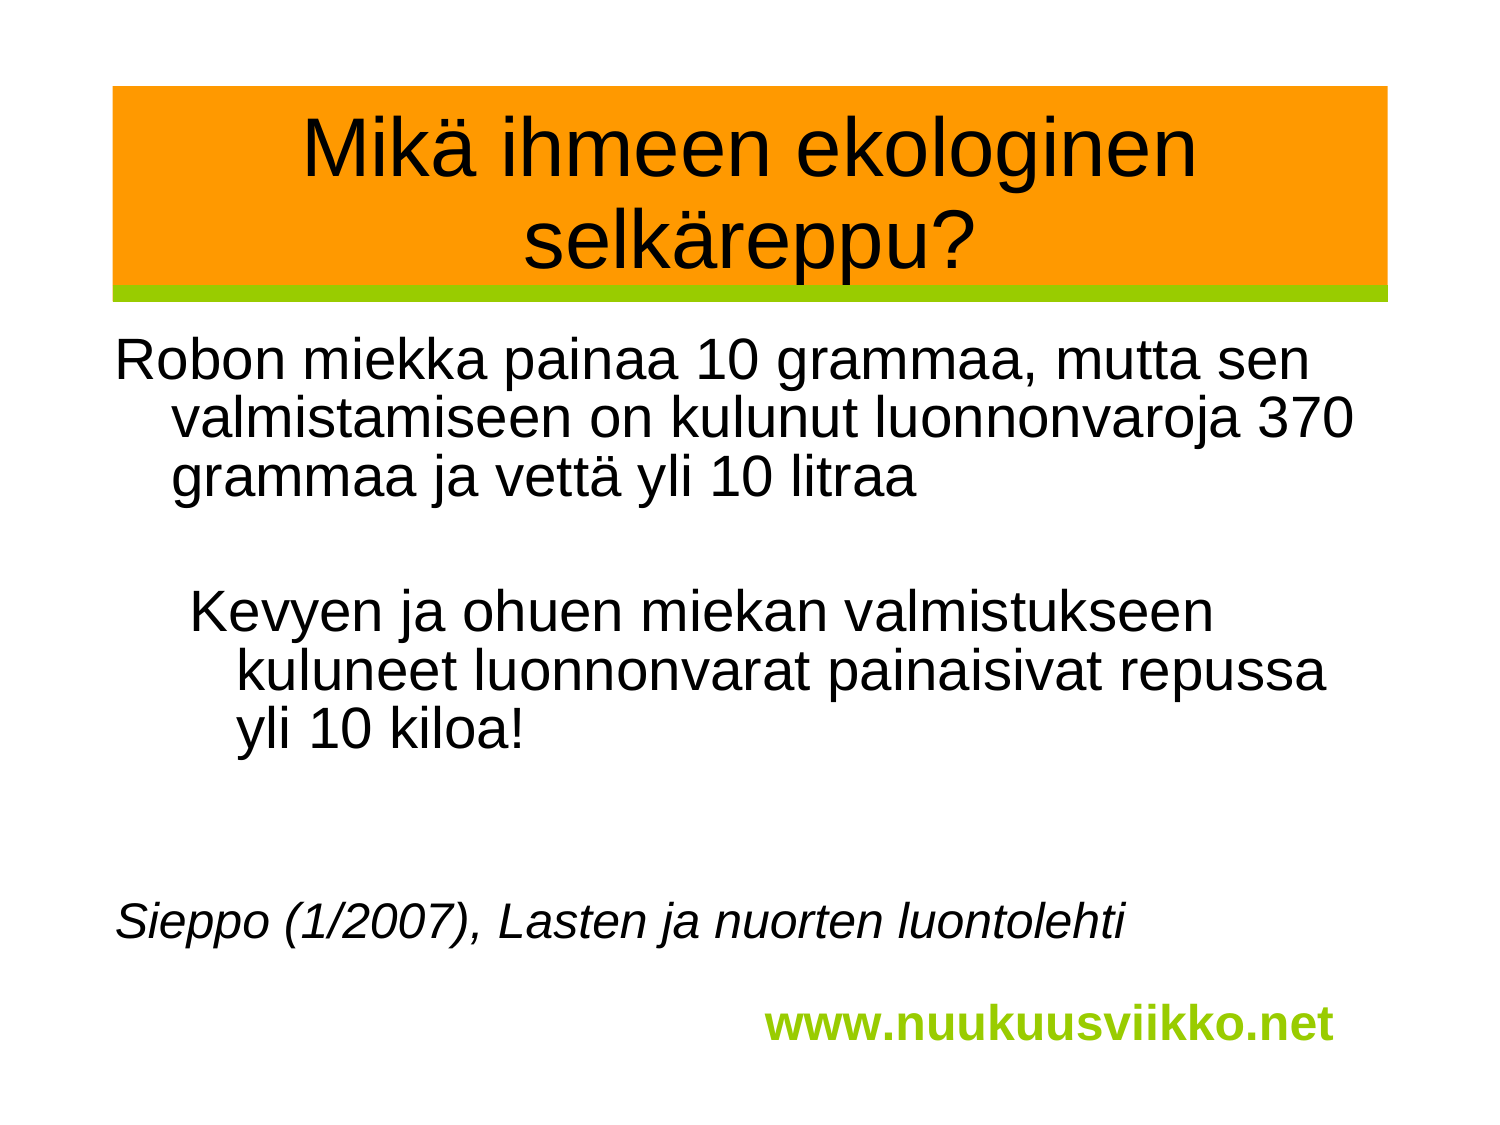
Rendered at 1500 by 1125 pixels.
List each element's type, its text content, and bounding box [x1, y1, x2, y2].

list Robon miekka painaa 10 grammaa, mutta sen valmistamiseen on kulunut luonnonvaroja 370 grammaa ja vettä yli 10 litraa Kevyen ja ohuen miekan valmistukseen kuluneet luonnonvarat painaisivat repussa yli 10 kiloa! Sieppo (1/2007), Lasten ja nuorten luontolehti [99, 324, 1388, 1125]
text_box www.nuukuusviikko.net [750, 987, 1350, 1059]
title Mikä ihmeen ekologinen selkäreppu? [112, 86, 1388, 285]
